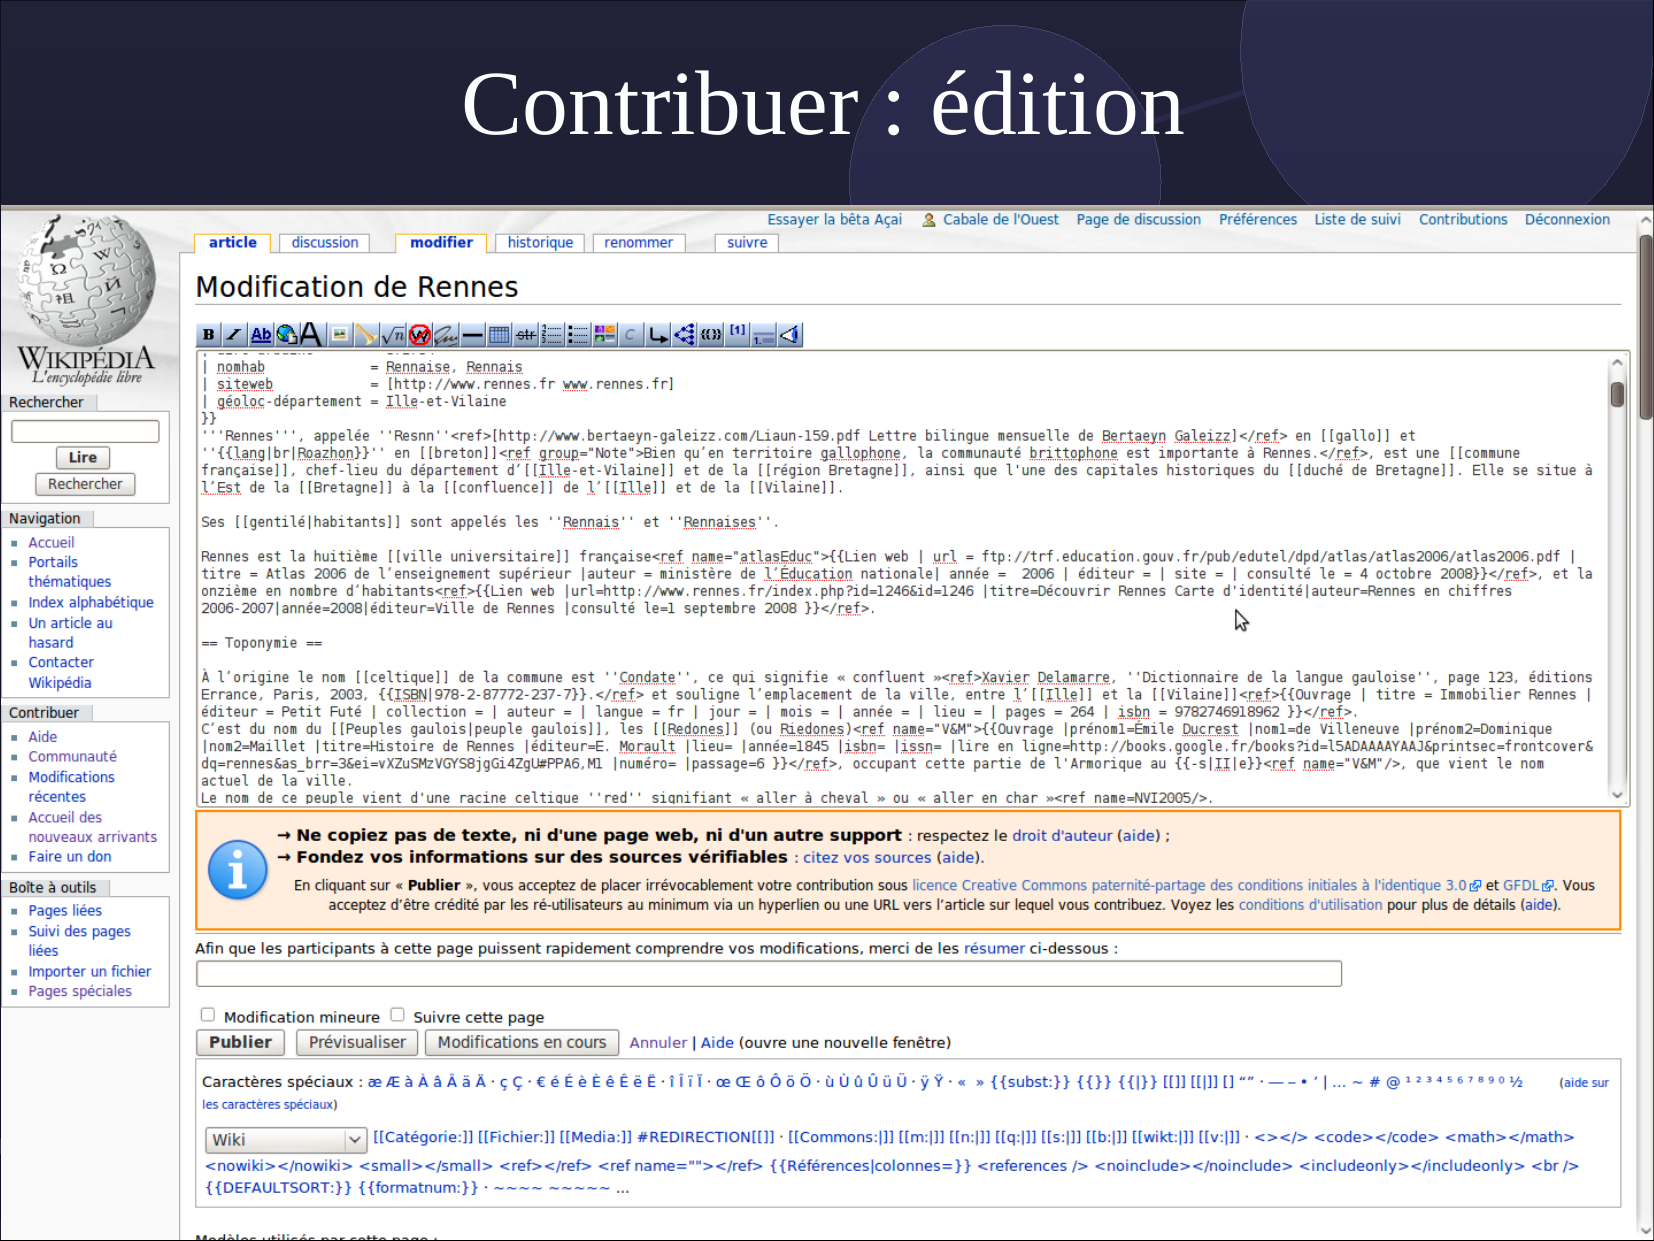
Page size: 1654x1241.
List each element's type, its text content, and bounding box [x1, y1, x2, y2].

title Contribuer : édition [118, 0, 1531, 205]
picture [1, 205, 1654, 1240]
